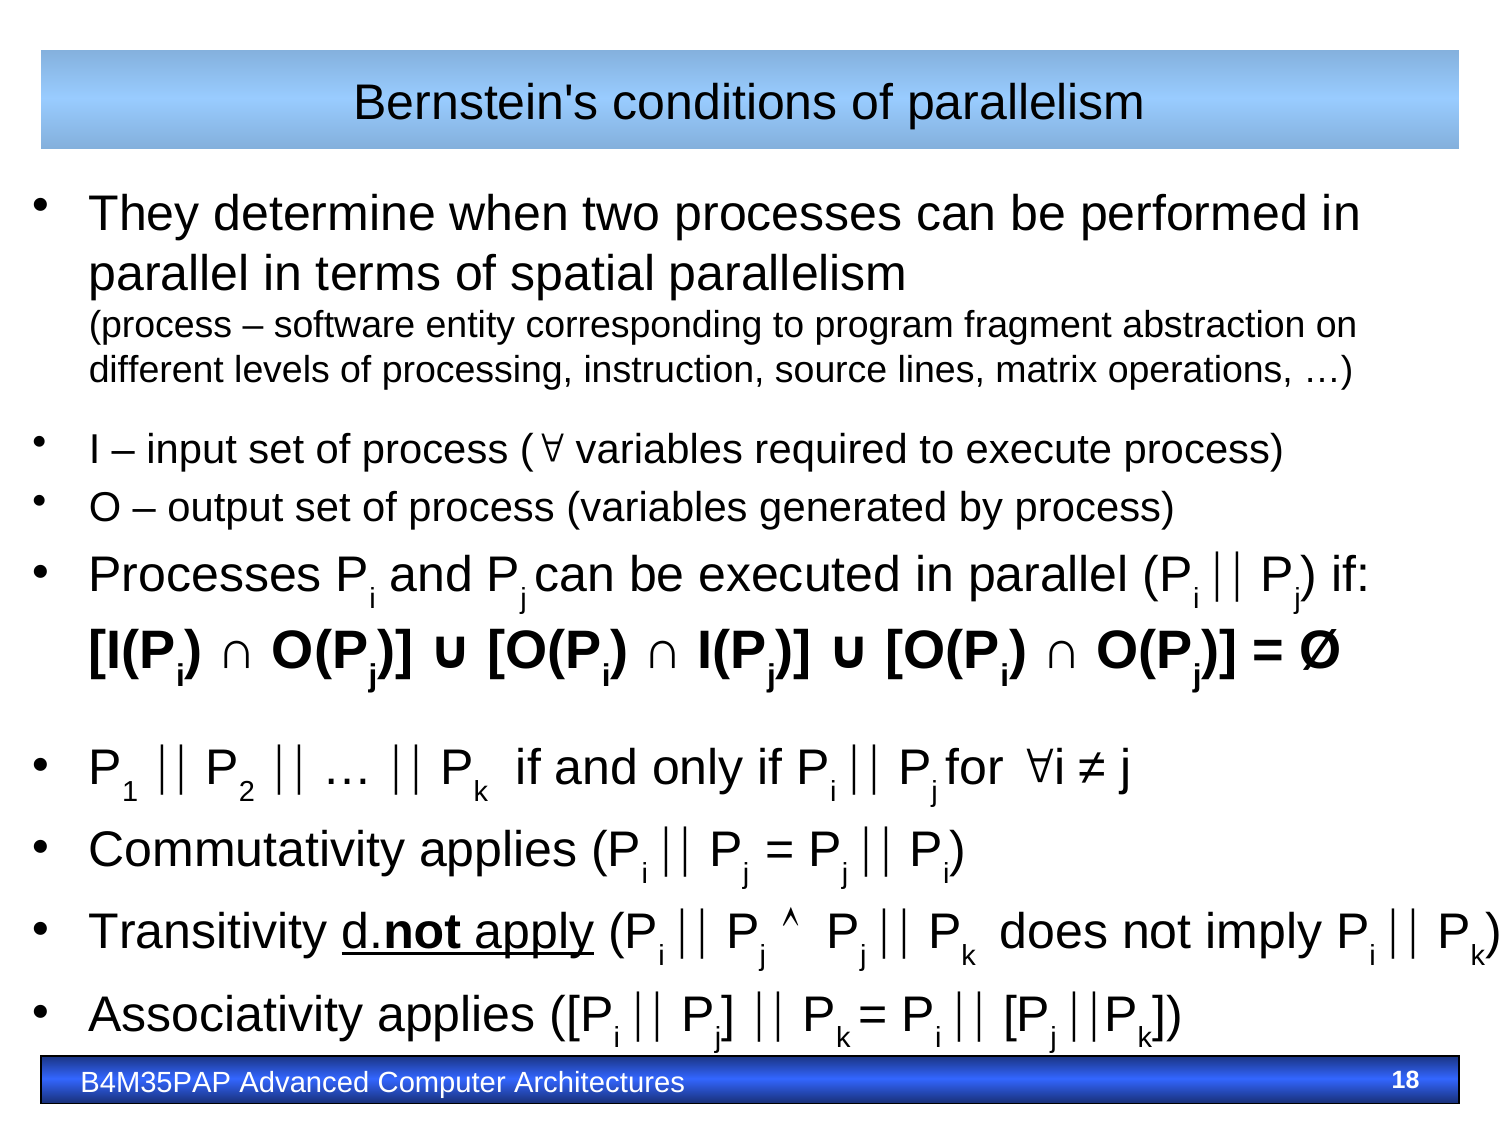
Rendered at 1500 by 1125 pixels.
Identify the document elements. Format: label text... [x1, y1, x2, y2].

title Bernstein's conditions of parallelism [41, 50, 1459, 149]
list They determine when two processes can be performed in parallel in terms of spatial parallelism (process – software entity corresponding to program fragment abstraction on different levels of processing, instruction, source lines, matrix operations, …) I – input set of process ( variables required to execute process) O – output set of process (variables generated by process) Processes Pi and Pj can be executed in parallel (Pi  Pj) if: [I(Pi) ∩ O(Pj)] ∪ [O(Pi) ∩ I(Pj)] ∪ [O(Pi) ∩ O(Pj)] = Ø P1  P2  …  Pk if and only if Pi  Pj for i ≠ j Commutativity applies (Pi  Pj = Pj  Pi) Transitivity d.not apply (Pi  Pj  Pj  Pk does not imply Pi  Pk) Associativity applies ([Pi  Pj]  Pk = Pi  [Pj Pk]) [17, 172, 1500, 1000]
